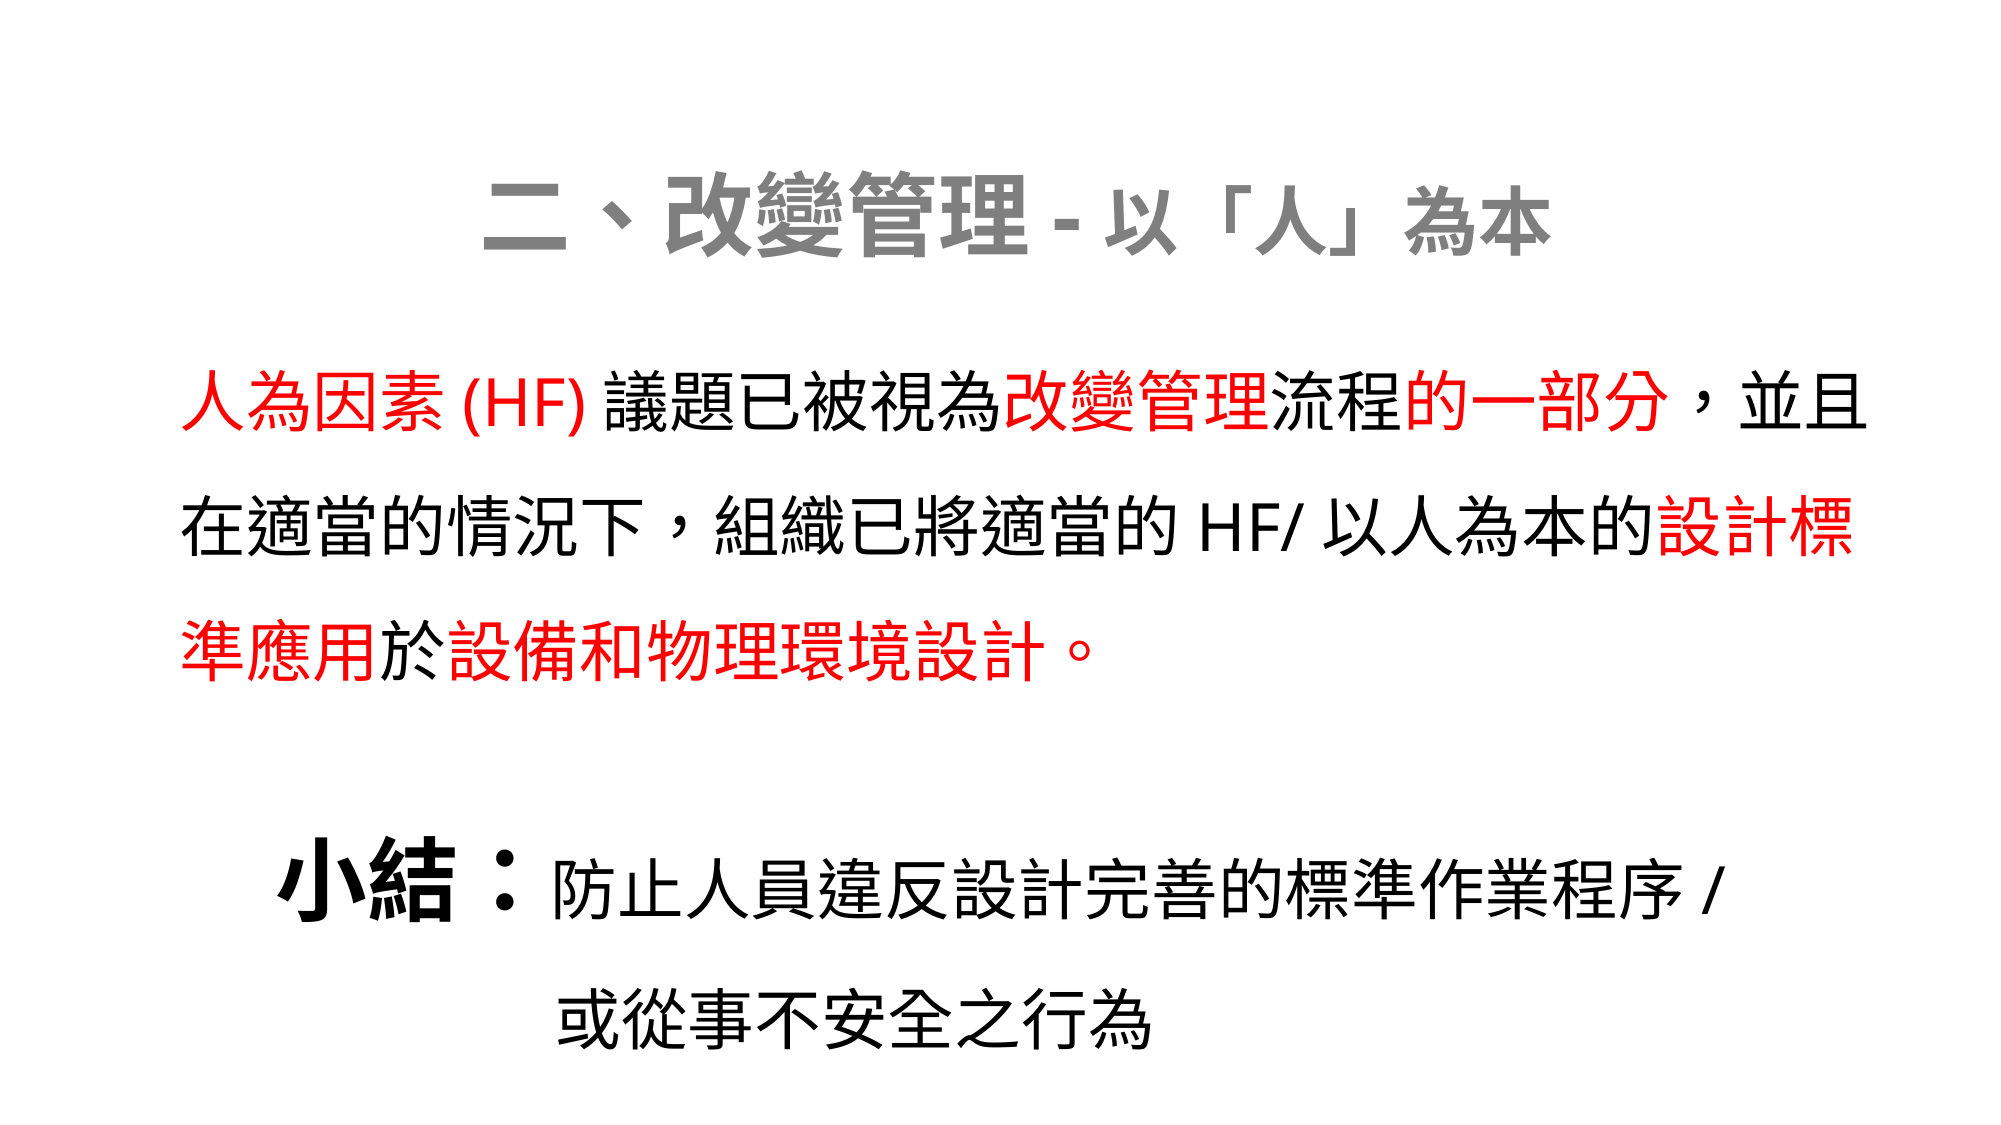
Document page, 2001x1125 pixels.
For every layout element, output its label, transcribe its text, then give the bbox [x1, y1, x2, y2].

text_box 小結：防止人員違反設計完善的標準作業程序/ 或從事不安全之行為 [260, 800, 1758, 1068]
text_box 二、改變管理-以「人」為本 [140, 149, 1893, 276]
text_box 人為因素(HF)議題已被視為改變管理流程的一部分，並且在適當的情況下，組織已將適當的HF/以人為本的設計標準應用於設備和物理環境設計。 [164, 307, 1924, 685]
